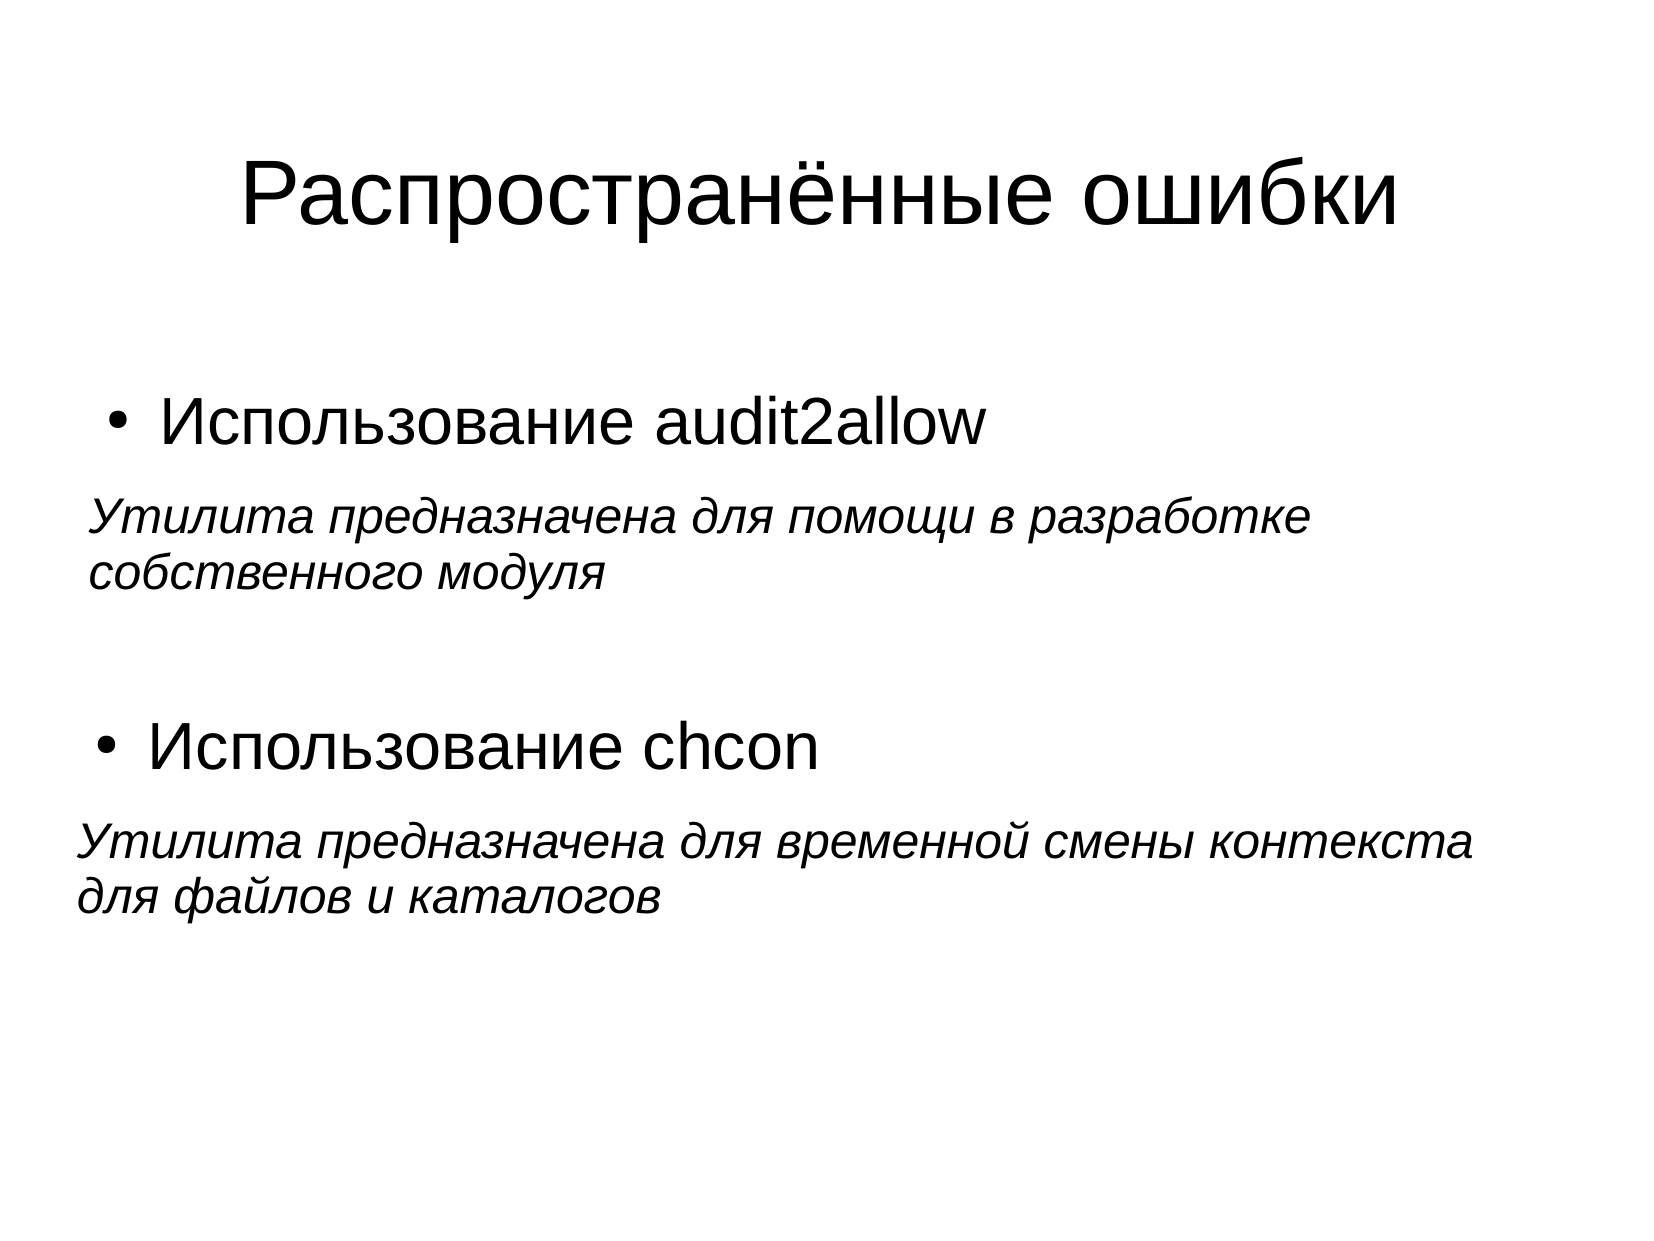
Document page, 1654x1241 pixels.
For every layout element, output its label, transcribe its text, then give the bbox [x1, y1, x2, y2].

title Распространённые ошибки [76, 96, 1565, 289]
list Использование audit2allow Утилита предназначена для помощи в разработке собственного модуля [88, 383, 1577, 704]
list Использование chcon Утилита предназначена для временной смены контекста для файлов и каталогов [76, 708, 1565, 925]
